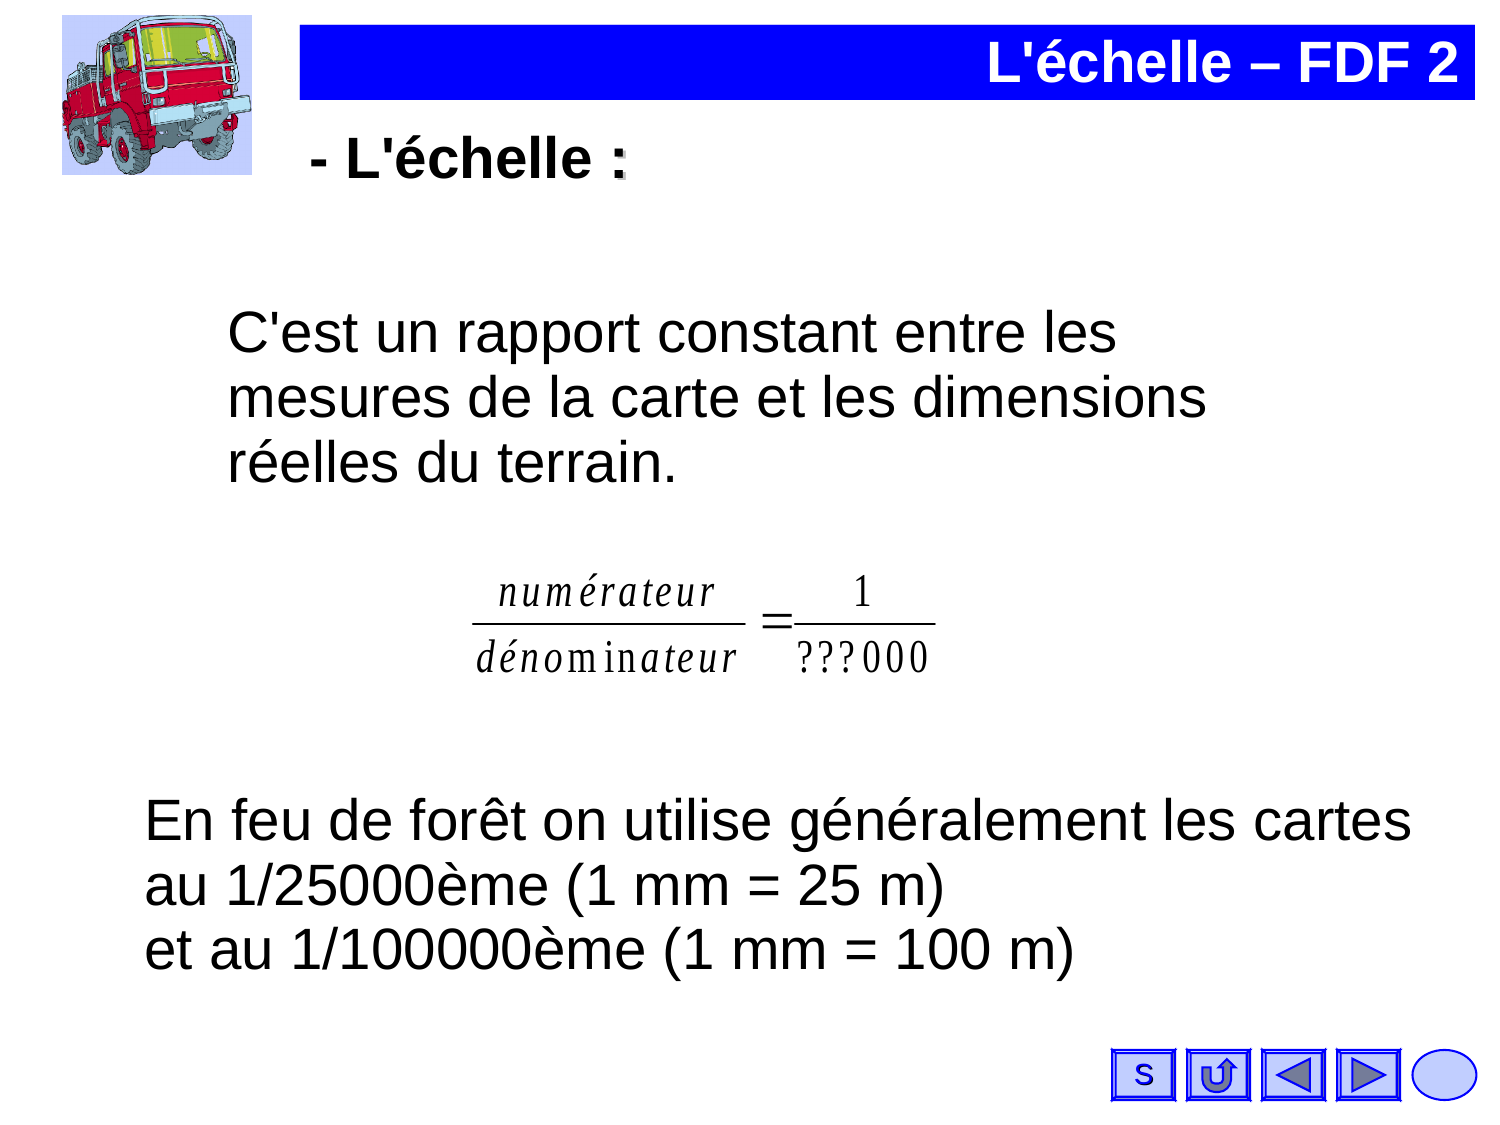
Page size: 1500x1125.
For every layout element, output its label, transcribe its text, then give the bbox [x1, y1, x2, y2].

text_box L'échelle – FDF 2 [299, 24, 1475, 100]
text_box [1412, 1049, 1477, 1101]
text_box C'est un rapport constant entre les mesures de la carte et les dimensions réelles du terrain. [213, 292, 1241, 503]
picture [465, 561, 945, 683]
text_box - L'échelle : [295, 118, 773, 200]
text_box En feu de forêt on utilise généralement les cartes au 1/25000ème (1 mm = 25 m) et au 1/100000ème (1 mm = 100 m) [129, 779, 1446, 991]
